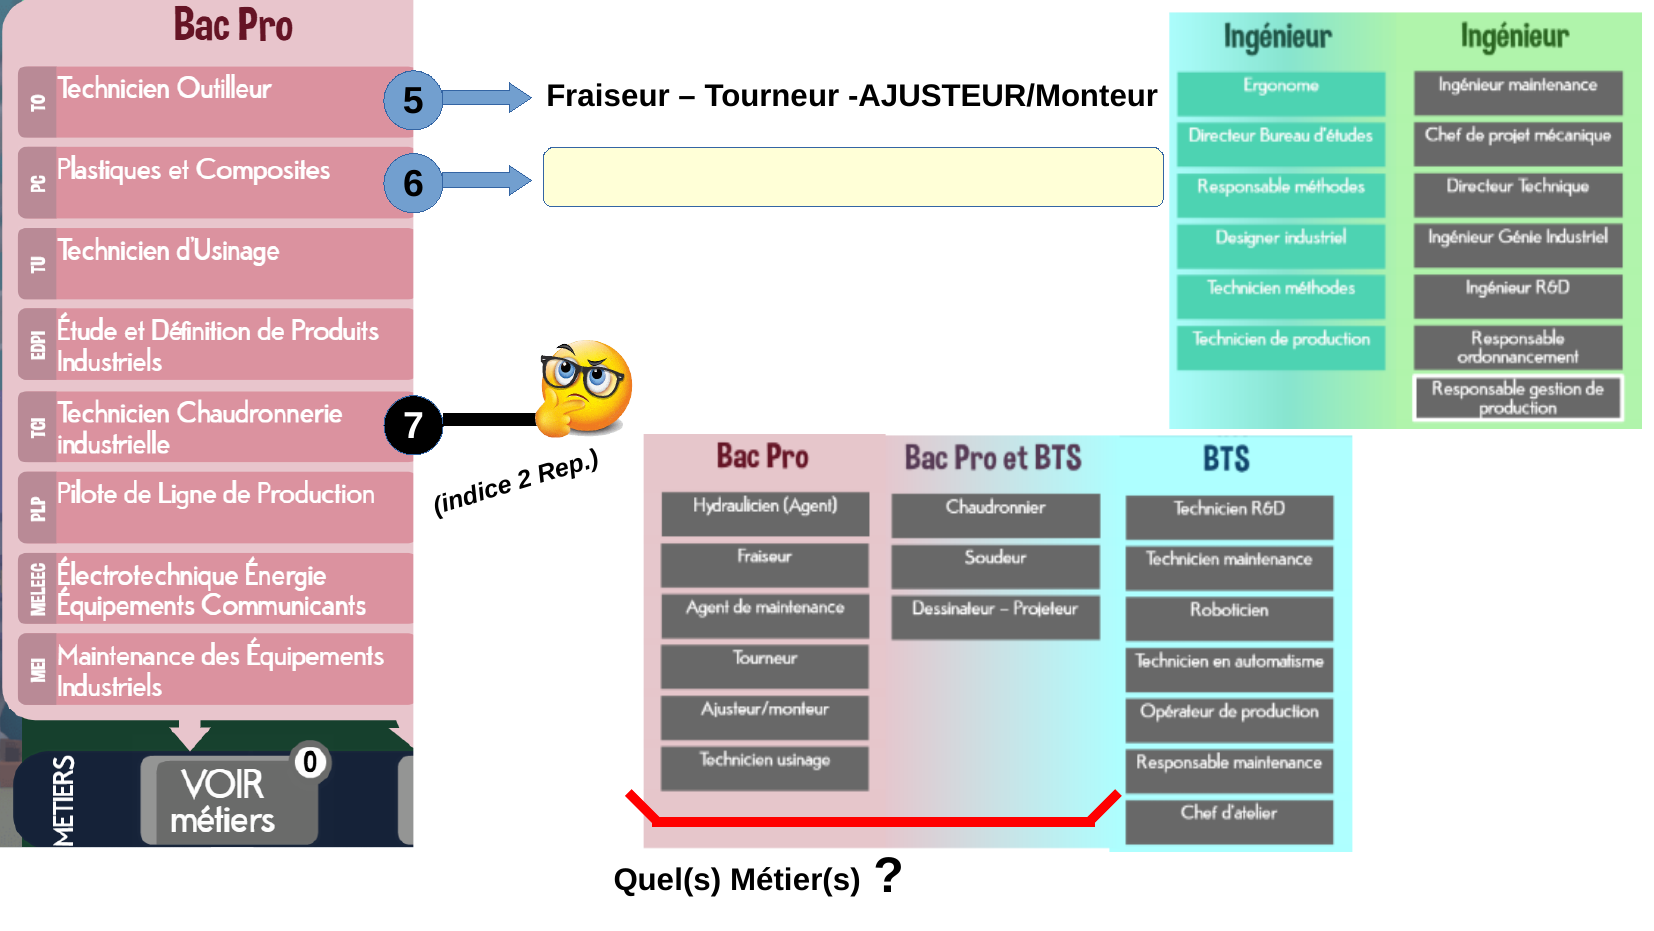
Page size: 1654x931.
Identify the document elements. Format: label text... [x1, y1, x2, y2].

picture [643, 434, 1353, 852]
picture [0, 0, 414, 857]
text_box [442, 165, 532, 196]
text_box 7 [383, 395, 444, 455]
text_box 5 [383, 70, 443, 130]
text_box 6 [383, 153, 443, 213]
text_box [442, 82, 532, 113]
text_box (indice 2 Rep.) [413, 421, 652, 532]
picture [531, 336, 634, 440]
text_box [543, 147, 1164, 207]
picture [1169, 11, 1642, 429]
text_box ? [858, 840, 918, 911]
text_box Quel(s) Métier(s) [598, 855, 895, 905]
text_box Fraiseur – Tourneur -AJUSTEUR/Monteur [531, 70, 1182, 130]
